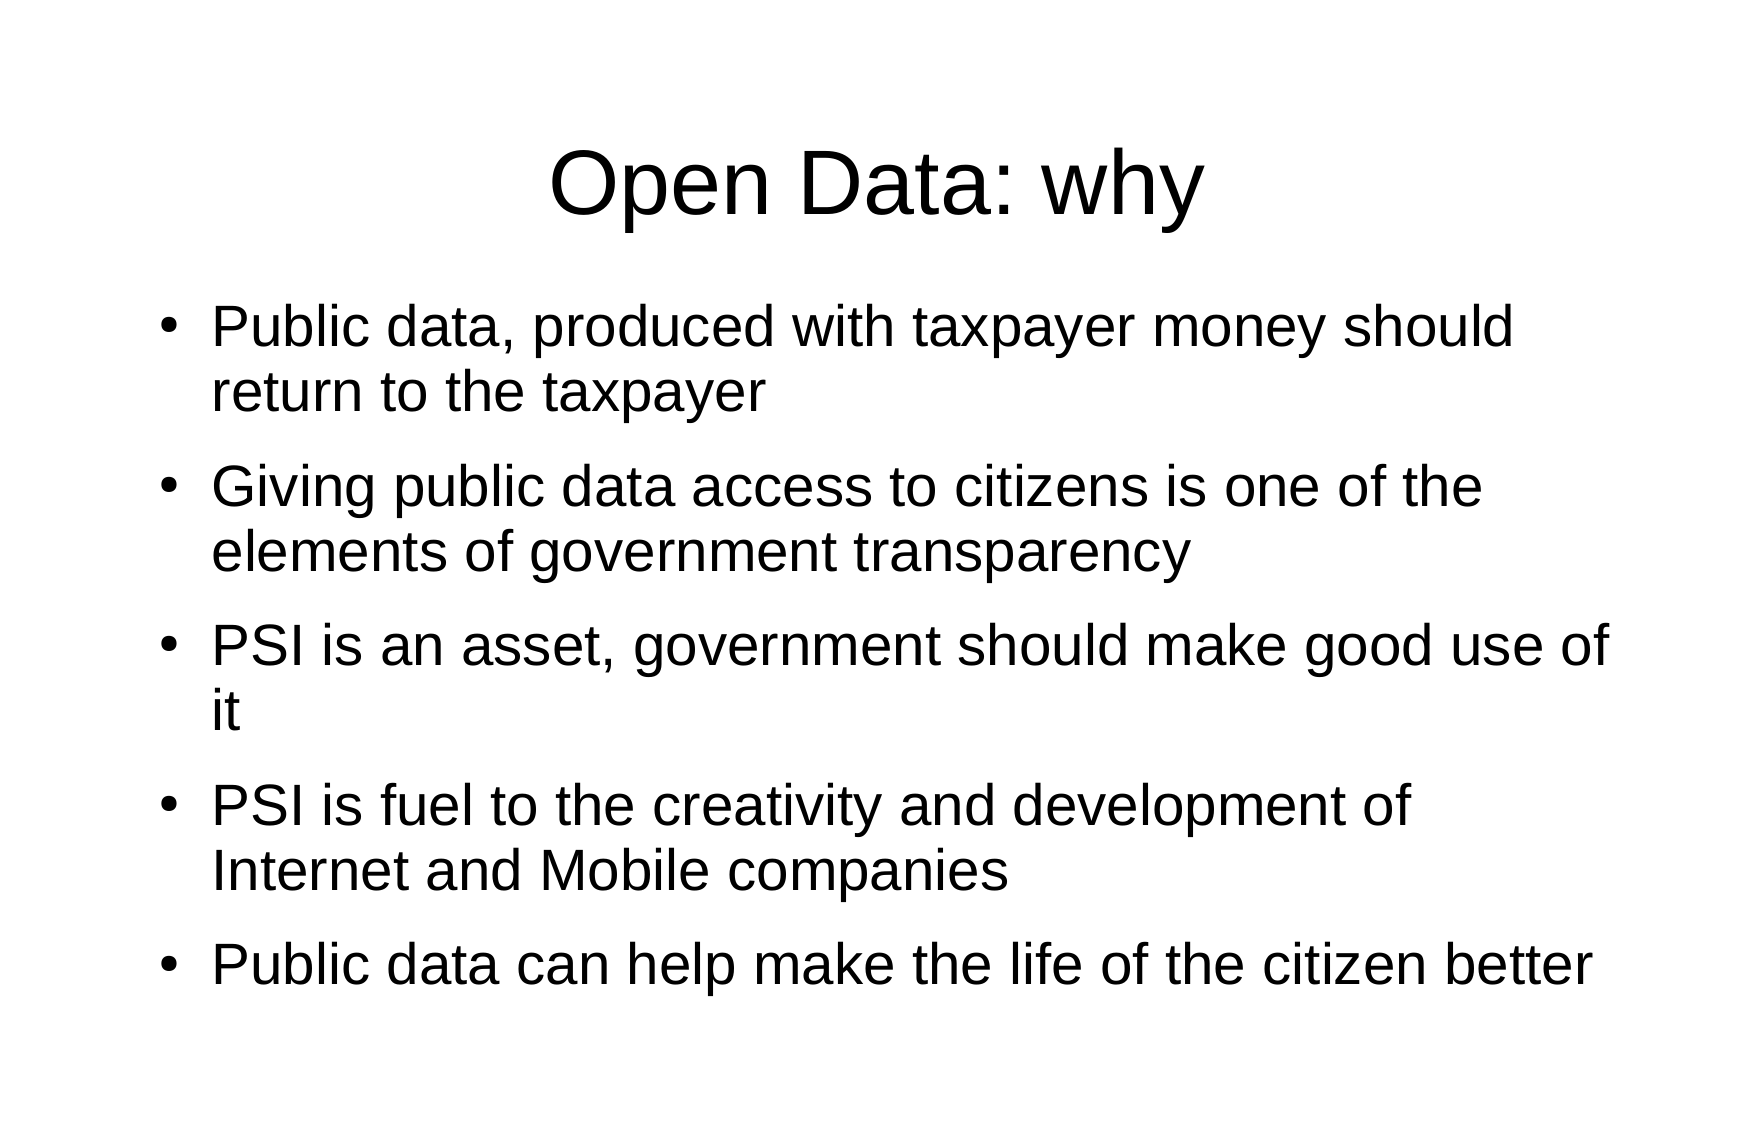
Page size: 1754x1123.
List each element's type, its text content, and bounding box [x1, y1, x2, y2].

title Open Data: why [140, 99, 1614, 267]
list Public data, produced with taxpayer money should return to the taxpayer Giving public data access to citizens is one of the elements of government transparency PSI is an asset, government should make good use of it PSI is fuel to the creativity and development of Internet and Mobile companies Public data can help make the life of the citizen better [140, 293, 1614, 996]
